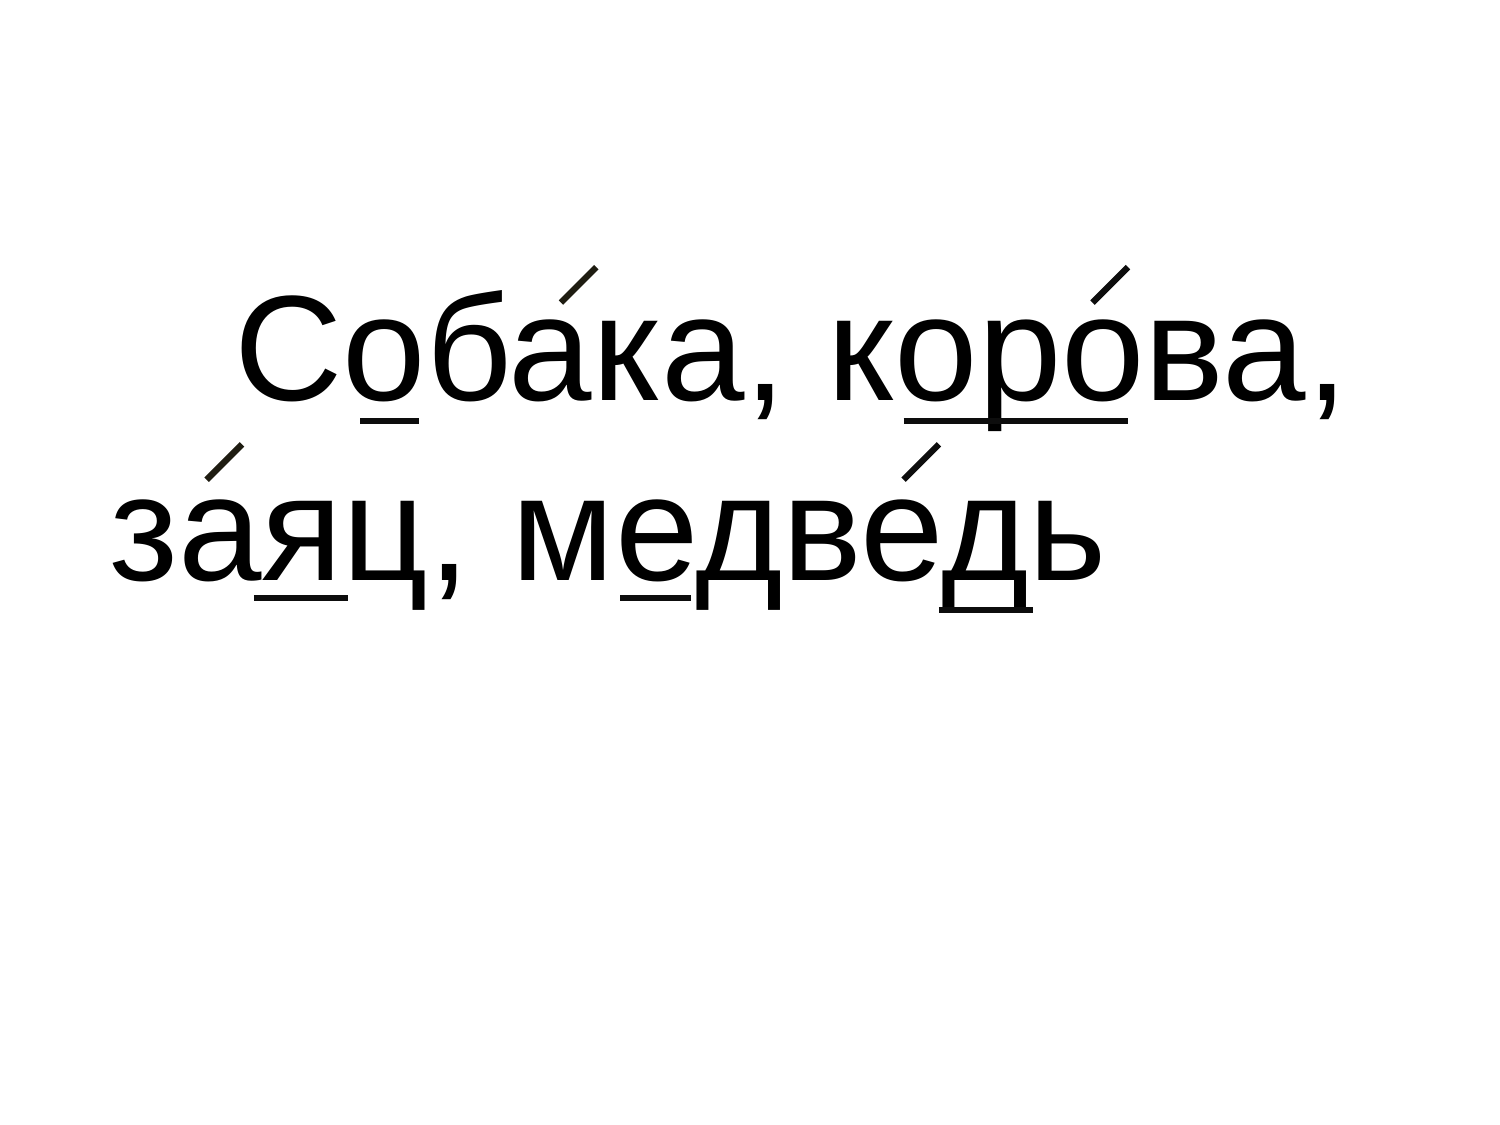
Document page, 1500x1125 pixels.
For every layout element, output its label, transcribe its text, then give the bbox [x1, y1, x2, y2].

text_box Собака, корова, заяц, медведь [53, 243, 1444, 619]
